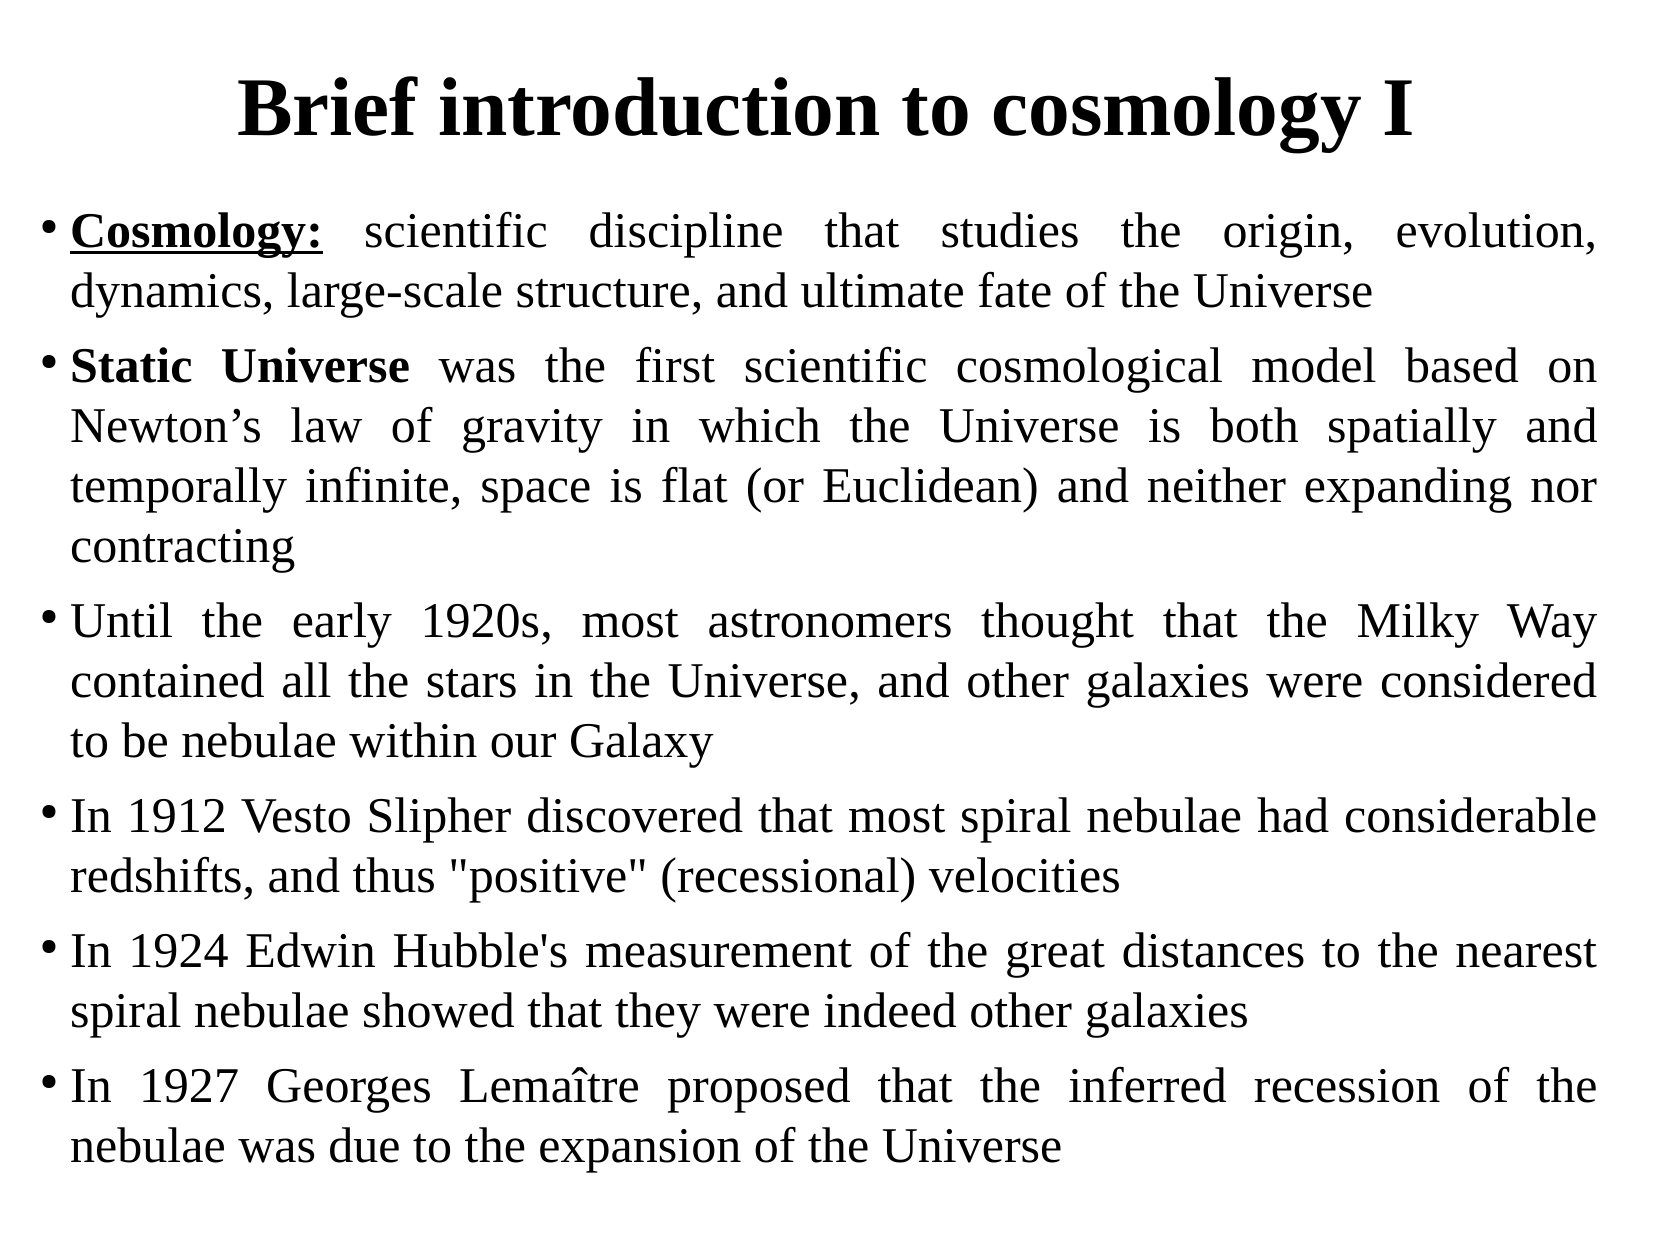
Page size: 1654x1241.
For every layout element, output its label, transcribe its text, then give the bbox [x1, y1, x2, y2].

title Brief introduction to cosmology I [27, 17, 1626, 188]
list Cosmology: scientific discipline that studies the origin, evolution, dynamics, large-scale structure, and ultimate fate of the Universe Static Universe was the first scientific cosmological model based on Newton’s law of gravity in which the Universe is both spatially and temporally infinite, space is flat (or Euclidean) and neither expanding nor contracting Until the early 1920s, most astronomers thought that the Milky Way contained all the stars in the Universe, and other galaxies were considered to be nebulae within our Galaxy In 1912 Vesto Slipher discovered that most spiral nebulae had considerable redshifts, and thus "positive" (recessional) velocities In 1924 Edwin Hubble's measurement of the great distances to the nearest spiral nebulae showed that they were indeed other galaxies In 1927 Georges Lemaître proposed that the inferred recession of the nebulae was due to the expansion of the Universe [40, 197, 1599, 1174]
